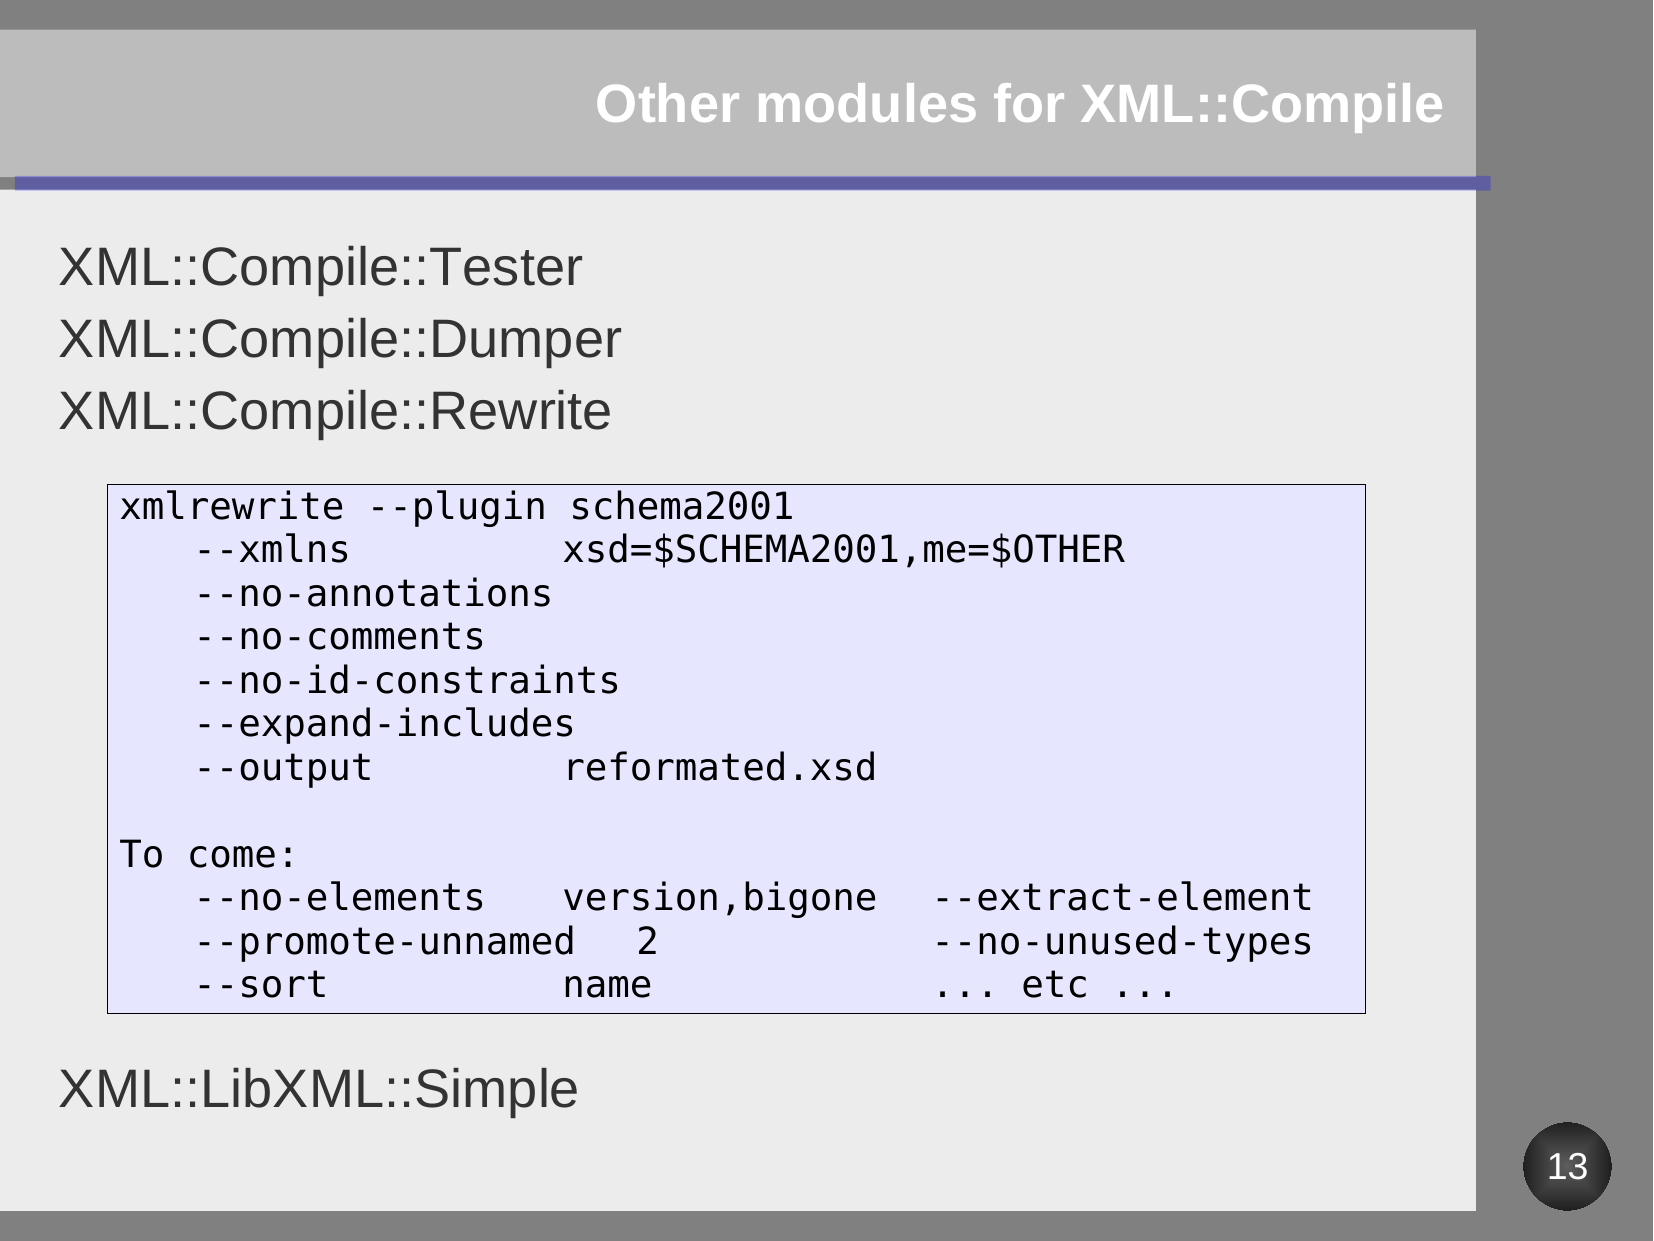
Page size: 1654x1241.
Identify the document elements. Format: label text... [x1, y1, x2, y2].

text_box [107, 484, 1366, 1014]
text_box xmlrewrite --plugin schema2001 --xmlns xsd=$SCHEMA2001,me=$OTHER --no-annotations --no-comments --no-id-constraints --expand-includes --output reformated.xsd To come: --no-elements version,bigone --extract-element --promote-unnamed 2 --no-unused-types --sort name ... etc ... [119, 484, 1315, 1007]
list XML::Compile::Tester XML::Compile::Dumper XML::Compile::Rewrite XML::LibXML::Simple [58, 236, 1417, 1182]
title Other modules for XML::Compile [29, 59, 1447, 148]
